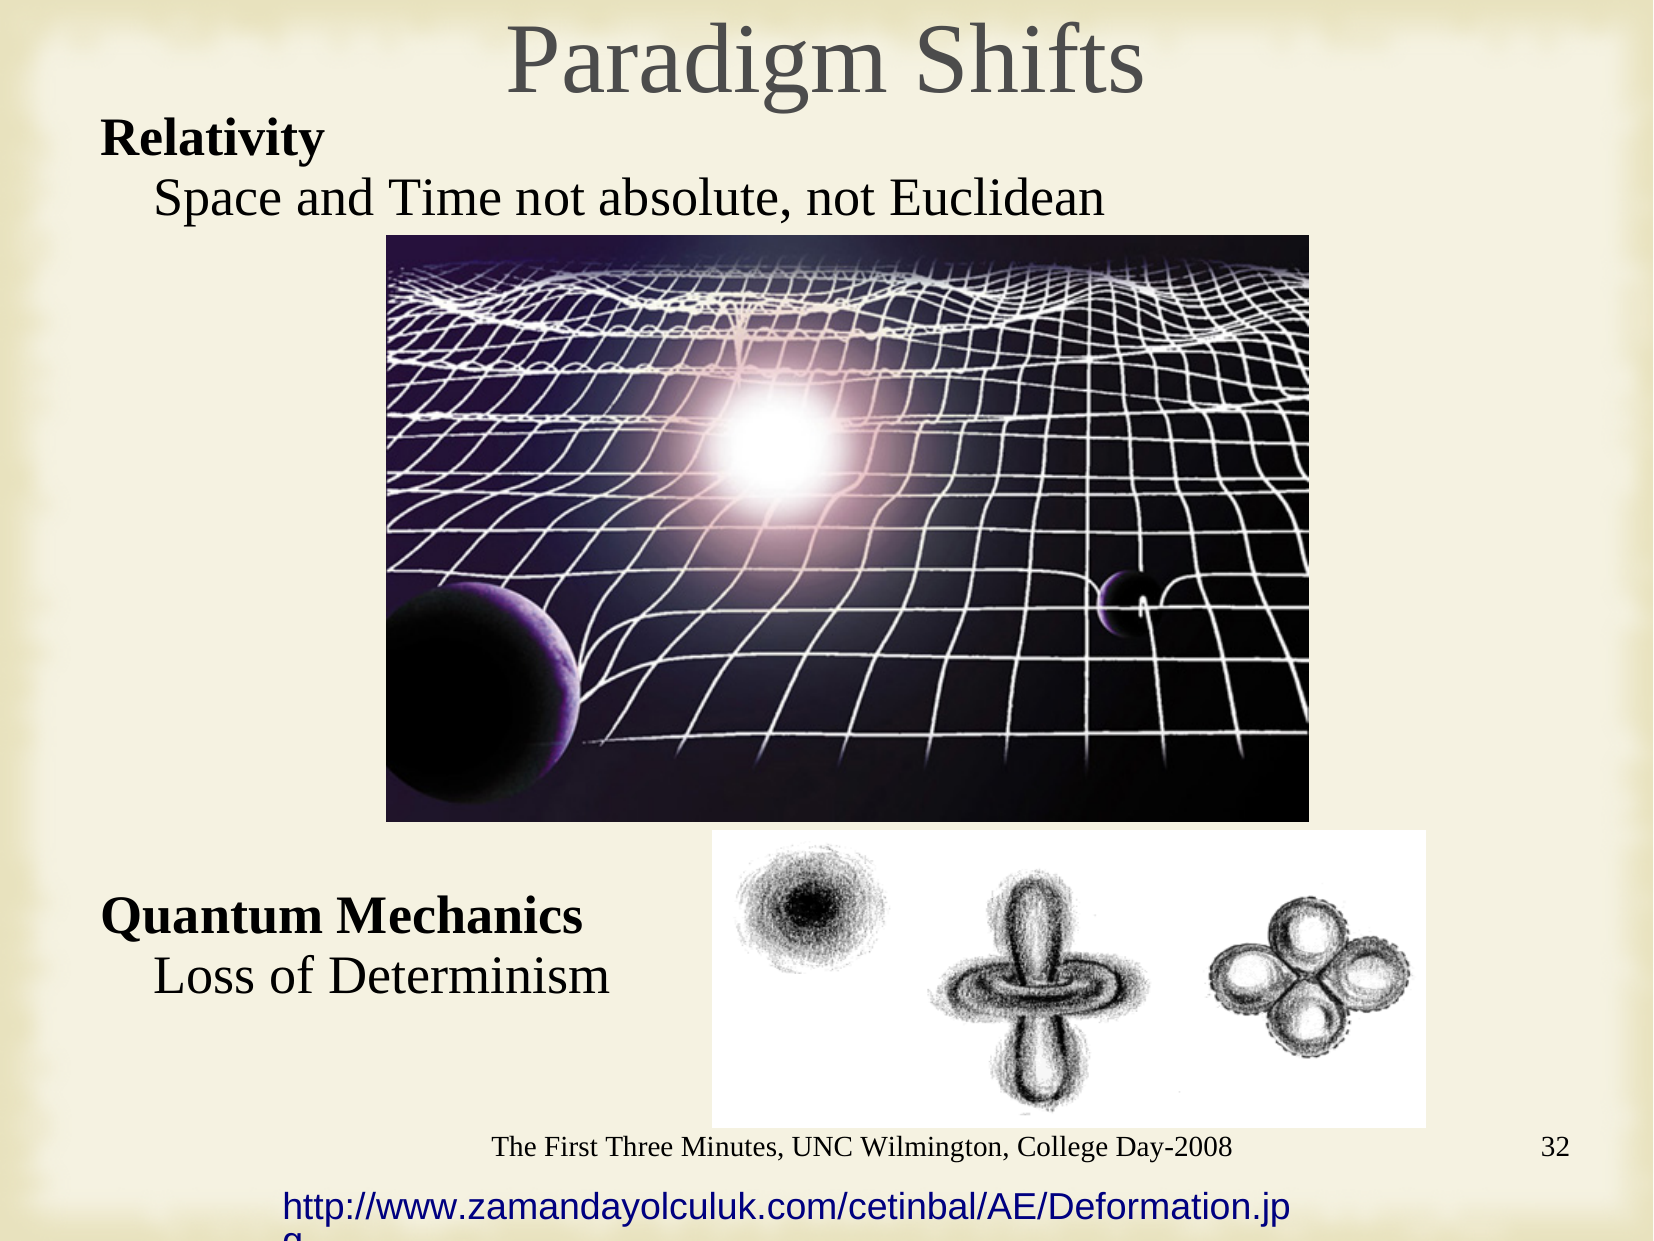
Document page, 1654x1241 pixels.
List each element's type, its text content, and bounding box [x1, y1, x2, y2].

picture [386, 235, 1309, 822]
title Paradigm Shifts [82, 0, 1571, 107]
picture [287, 1236, 297, 1241]
list Relativity Space and Time not absolute, not Euclidean Quantum Mechanics Loss of Determinism [82, 107, 1571, 1019]
picture [0, 0, 1654, 1241]
text_box http://www.zamandayolculuk.com/cetinbal/AE/Deformation.jpg [267, 1178, 1325, 1236]
